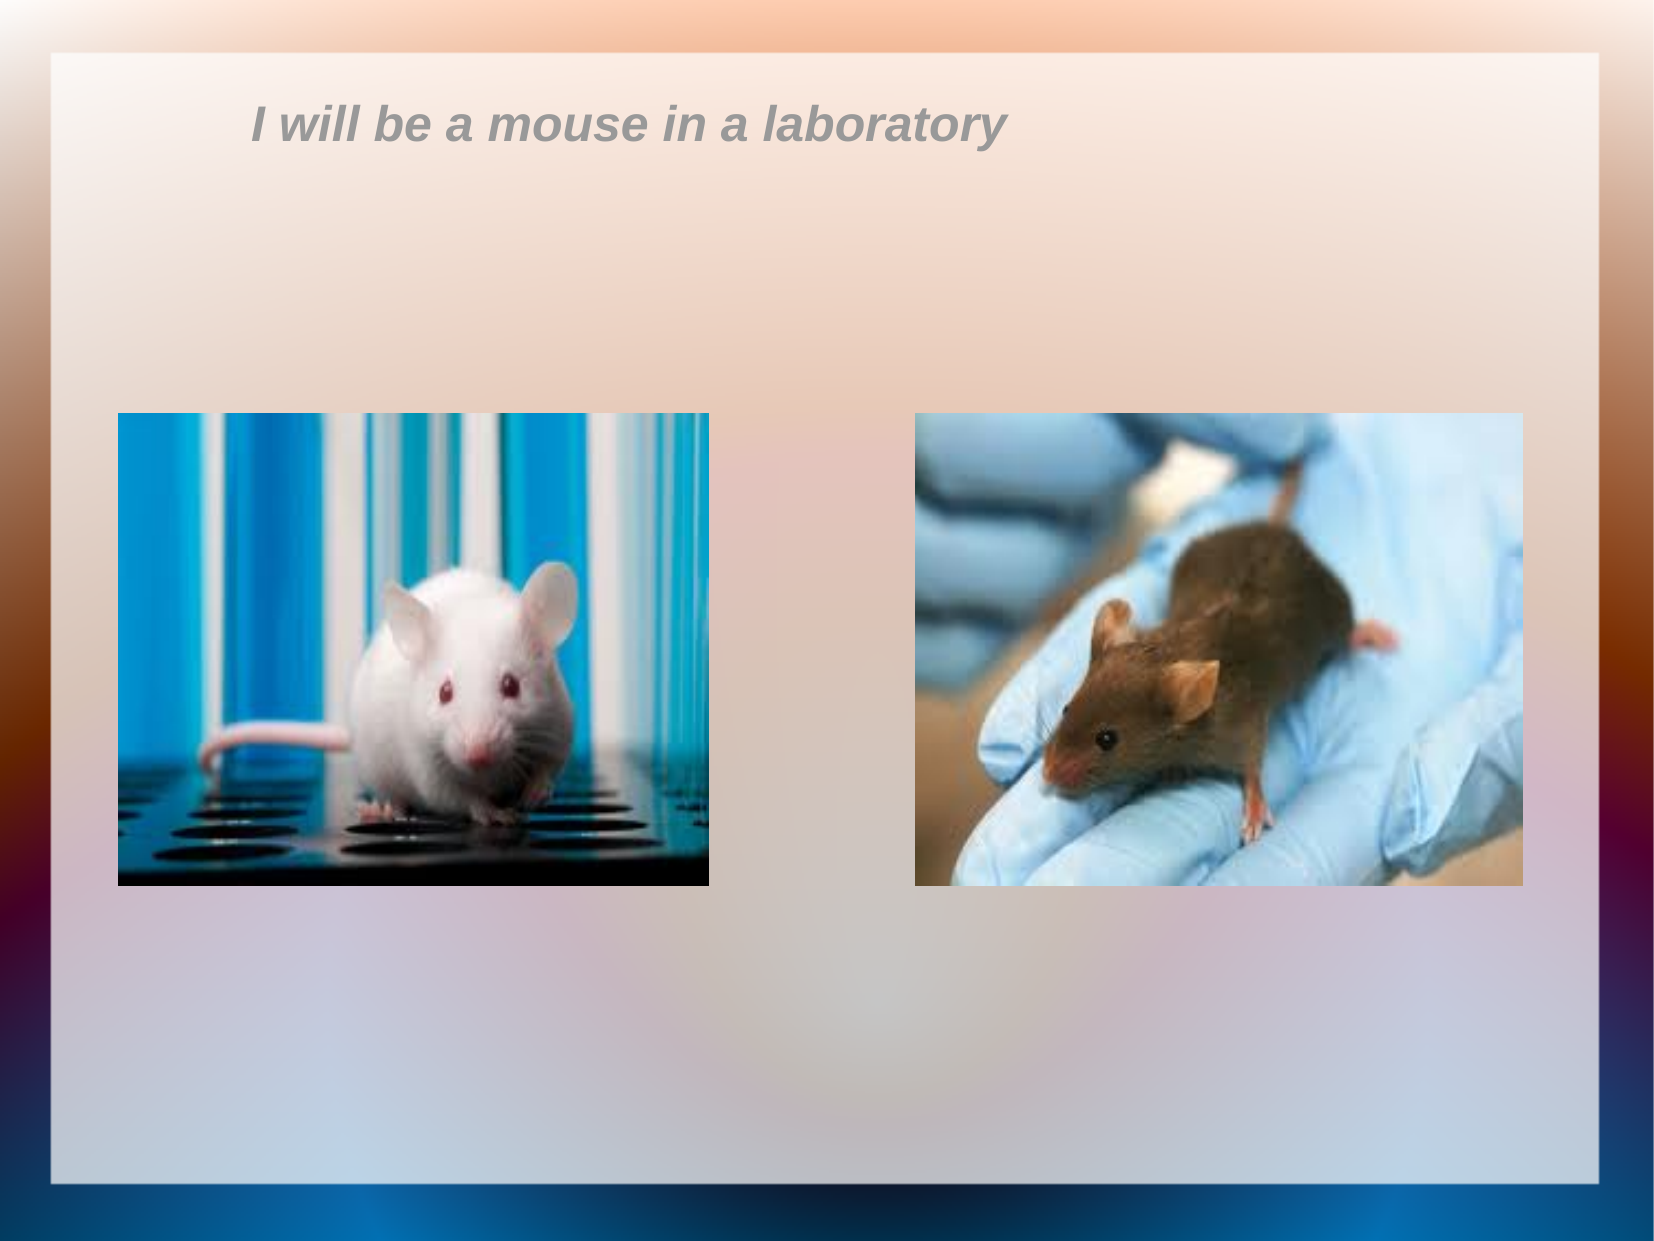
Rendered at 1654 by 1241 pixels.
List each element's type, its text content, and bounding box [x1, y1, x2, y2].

text_box I will be a mouse in a laboratory [236, 88, 1506, 179]
picture [0, 0, 1654, 1241]
